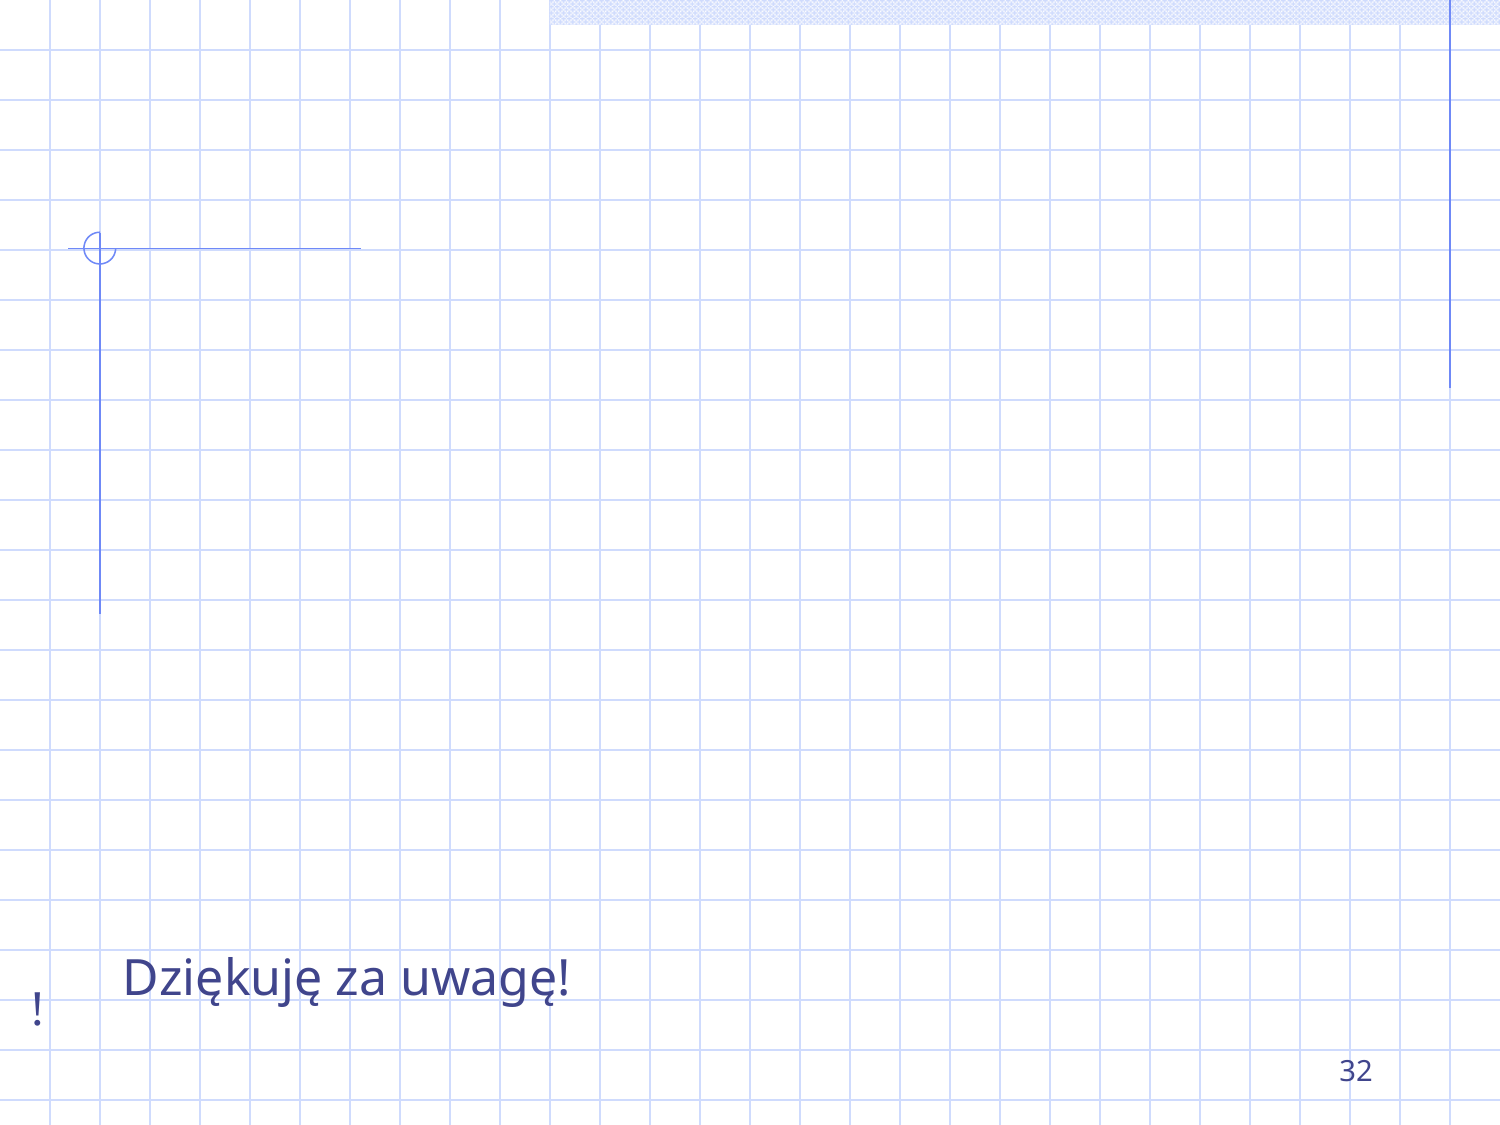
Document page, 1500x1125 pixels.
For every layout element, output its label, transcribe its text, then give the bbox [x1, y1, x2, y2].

picture [1451, 0, 1500, 25]
text_box ! [14, 968, 61, 1044]
picture [549, 0, 1449, 25]
text_box Dziękuję za uwagę! [108, 937, 629, 1013]
